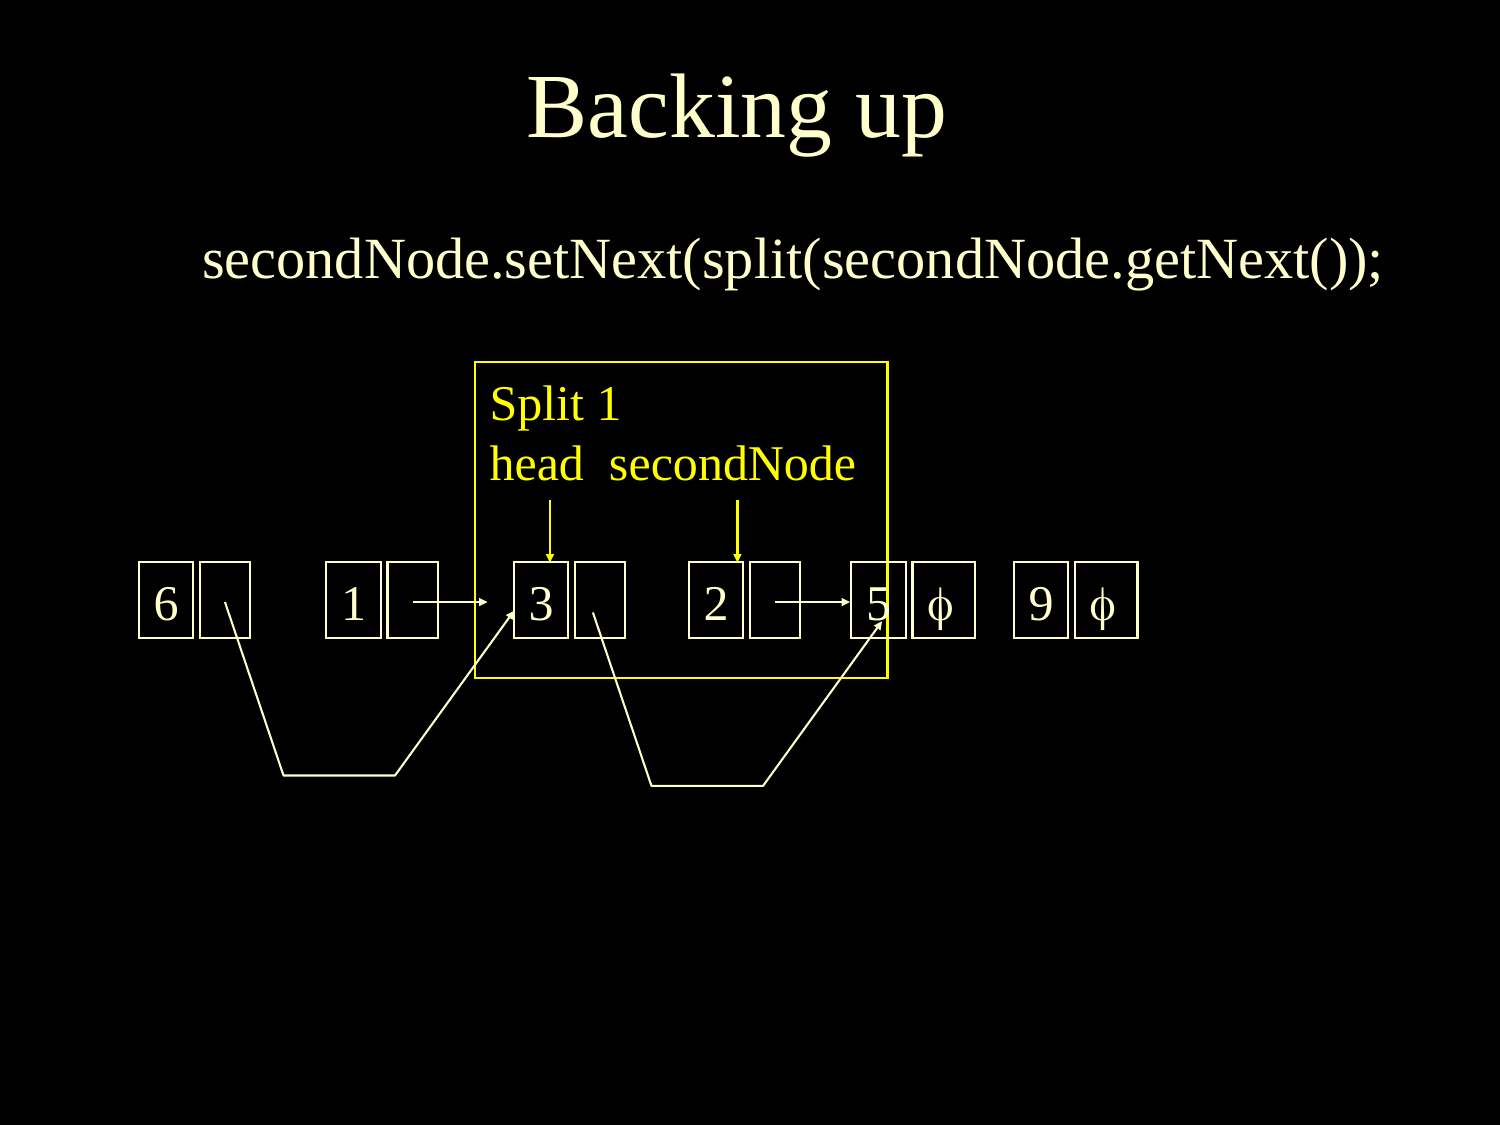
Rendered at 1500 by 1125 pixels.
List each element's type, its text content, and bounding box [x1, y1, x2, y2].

text_box 5 [851, 562, 906, 638]
text_box 2 [688, 562, 744, 638]
text_box 6 [138, 562, 194, 638]
text_box 3 [513, 562, 569, 638]
text_box 1 [326, 562, 381, 638]
text_box Split 1 head secondNode [474, 362, 888, 678]
text_box 9 [1013, 562, 1069, 638]
text_box secondNode.setNext(split(secondNode.getNext()); [187, 212, 1414, 298]
text_box  [1074, 562, 1138, 638]
text_box Split 1 head secondNode [576, 563, 624, 637]
text_box  [912, 562, 976, 638]
title Backing up [8, 47, 1467, 165]
text_box Split 1 head secondNode [844, 638, 888, 678]
